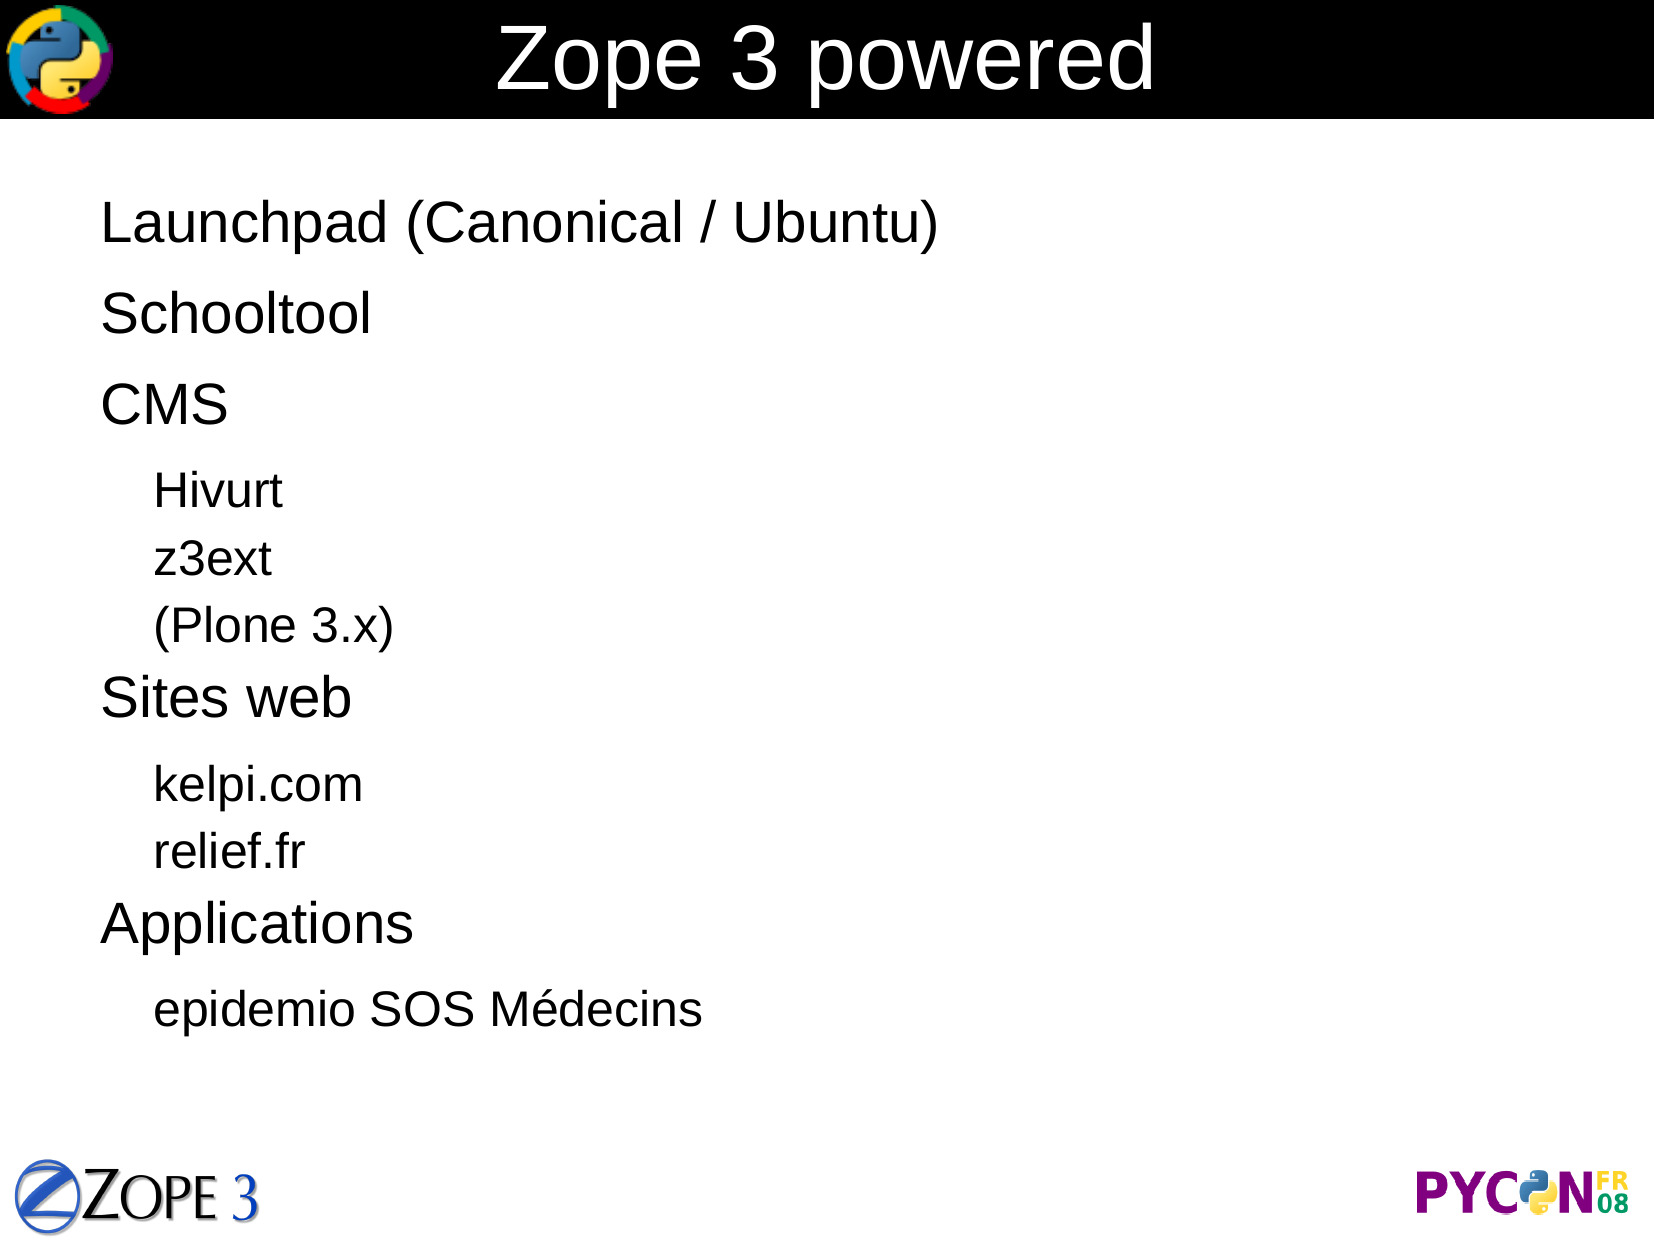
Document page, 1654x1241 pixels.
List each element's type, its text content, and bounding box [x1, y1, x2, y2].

list Launchpad (Canonical / Ubuntu) Schooltool CMS Hivurt z3ext (Plone 3.x) Sites web kelpi.com relief.fr Applications epidemio SOS Médecins [82, 189, 1571, 1063]
picture [1417, 1170, 1628, 1215]
title Zope 3 powered [0, 0, 1654, 119]
picture [0, 1144, 266, 1241]
